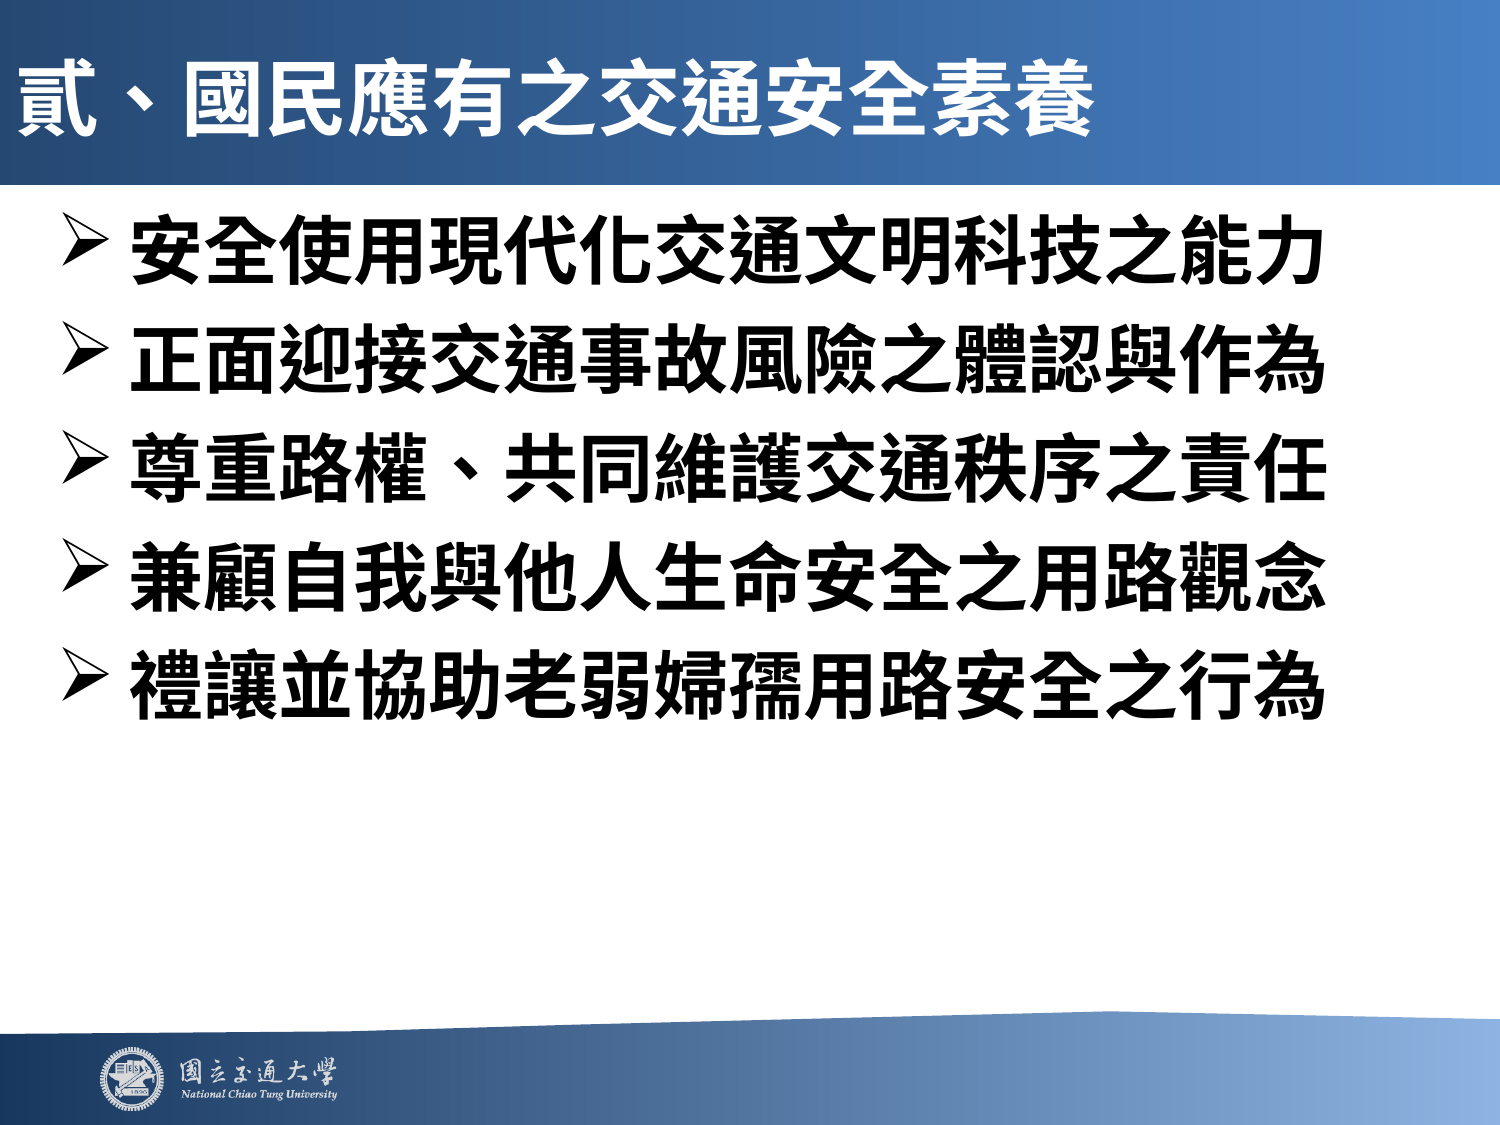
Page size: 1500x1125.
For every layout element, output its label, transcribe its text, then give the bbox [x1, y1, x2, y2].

list 安全使用現代化交通文明科技之能力 正面迎接交通事故風險之體認與作為 尊重路權、共同維護交通秩序之責任 兼顧自我與他人生命安全之用路觀念 禮讓並協助老弱婦孺用路安全之行為 [41, 196, 1447, 1024]
title 貳、國民應有之交通安全素養 [0, 19, 1483, 173]
